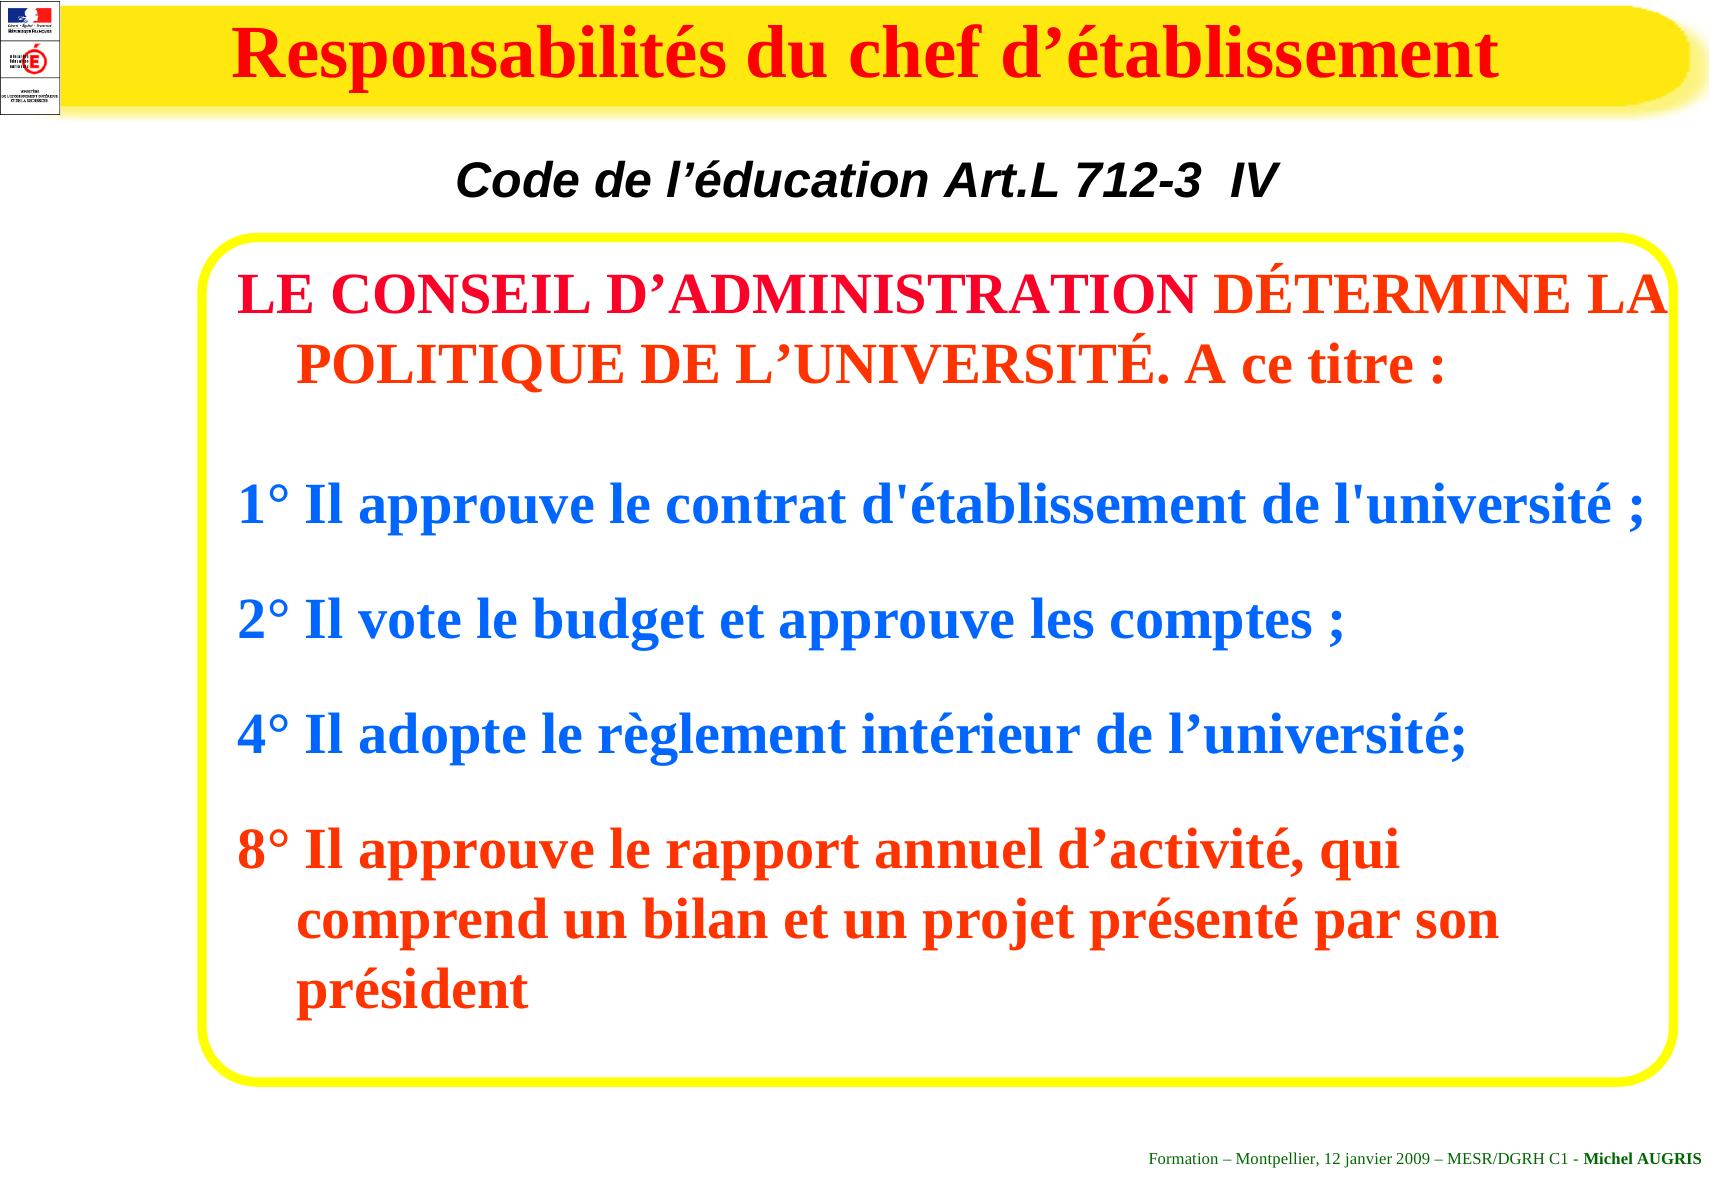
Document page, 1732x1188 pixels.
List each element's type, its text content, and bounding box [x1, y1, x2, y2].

text_box Code de l’éducation Art.L 712-3 IV [441, 140, 1294, 216]
text_box Responsabilités du chef d’établissement [217, 0, 1516, 100]
picture [0, 0, 1710, 121]
text_box LE CONSEIL D’ADMINISTRATION DÉTERMINE LA POLITIQUE DE L’UNIVERSITÉ. A ce titre : 1° Il approuve le contrat d'établissement de l'université ; 2° Il vote le budget et approuve les comptes ; 4° Il adopte le règlement intérieur de l’université; 8° Il approuve le rapport annuel d’activité, qui comprend un bilan et un projet présenté par son président [1659, 247, 1684, 1028]
text_box LE CONSEIL D’ADMINISTRATION DÉTERMINE LA POLITIQUE DE L’UNIVERSITÉ. A ce titre : 1° Il approuve le contrat d'établissement de l'université ; 2° Il vote le budget et approuve les comptes ; 4° Il adopte le règlement intérieur de l’université; 8° Il approuve le rapport annuel d’activité, qui comprend un bilan et un projet présenté par son président [223, 247, 1668, 1028]
